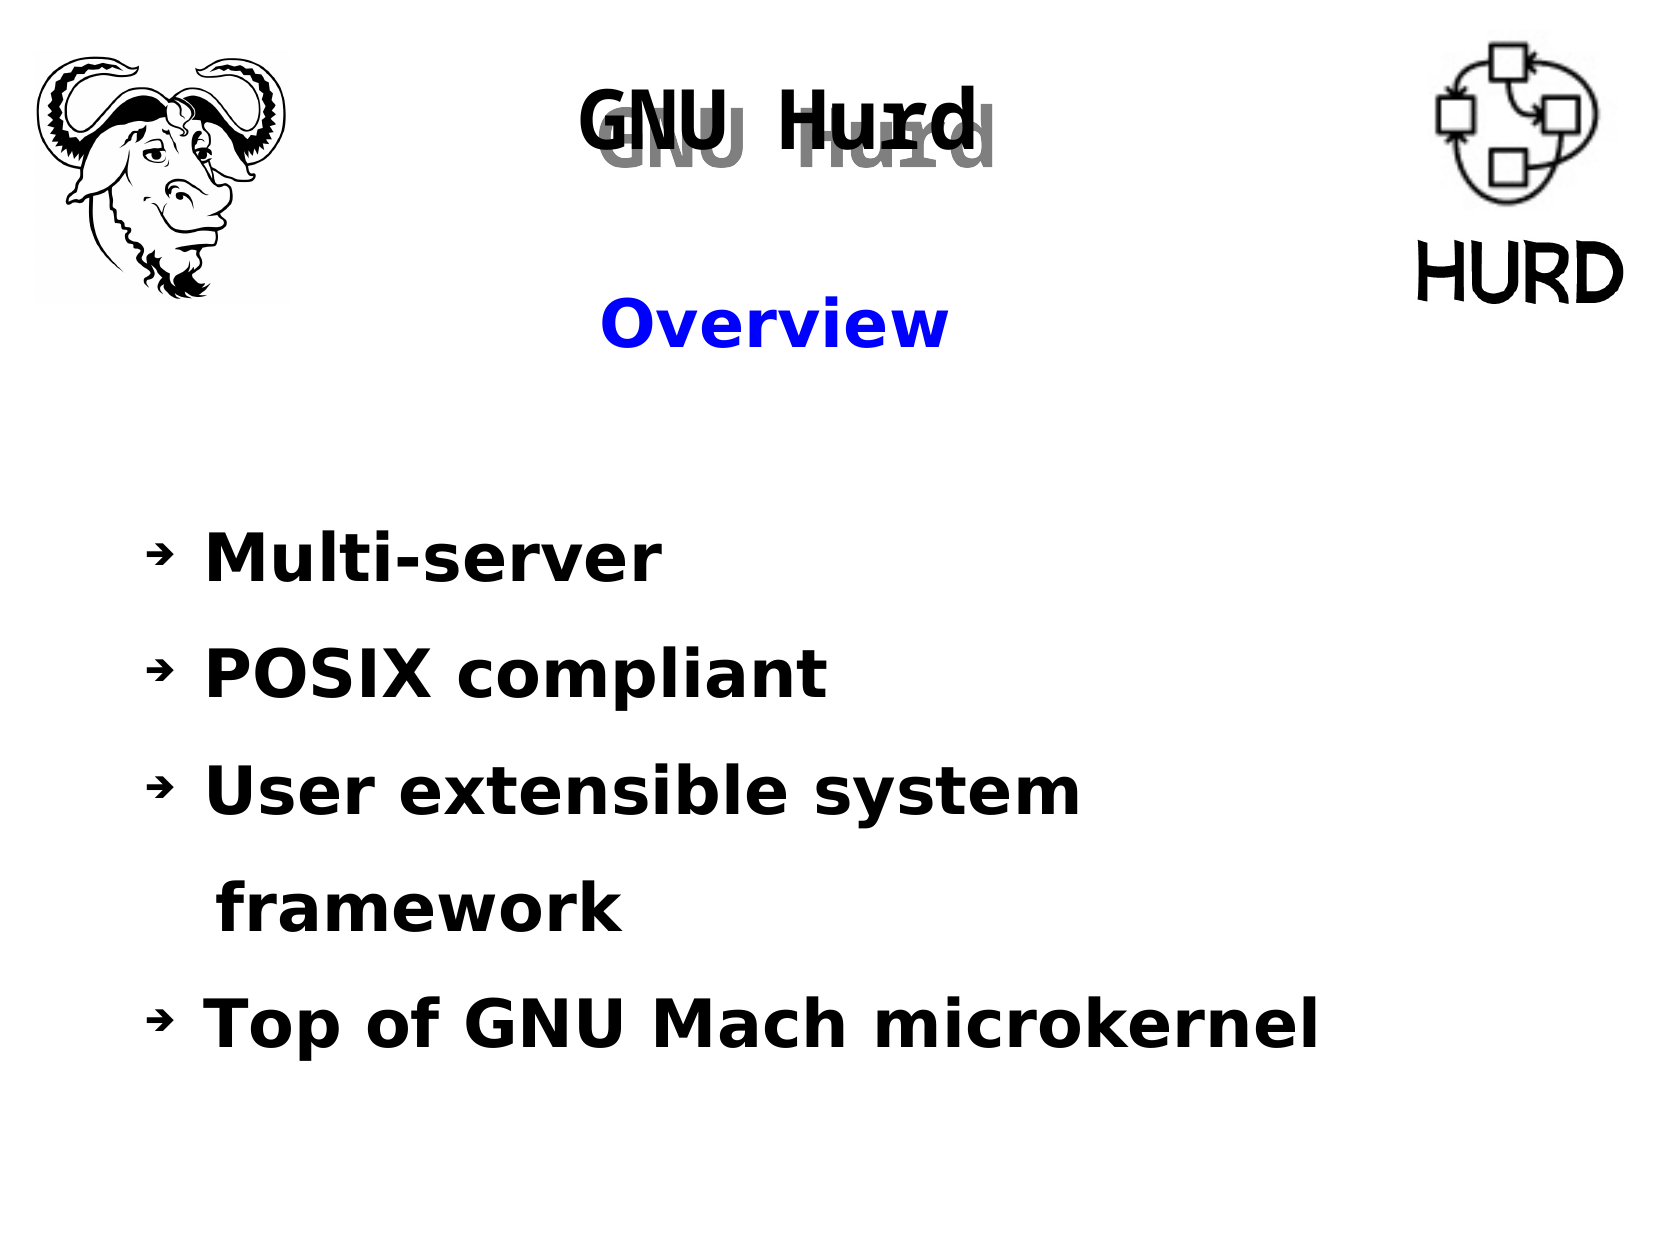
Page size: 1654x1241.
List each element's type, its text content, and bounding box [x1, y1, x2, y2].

text_box Overview [599, 246, 1006, 325]
text_box GNU Hurd [578, 60, 1028, 158]
picture [1409, 238, 1628, 309]
picture [1428, 17, 1618, 224]
text_box Multi-server POSIX compliant User extensible system framework Top of GNU Mach microkernel [73, 480, 1483, 960]
picture [33, 50, 289, 305]
